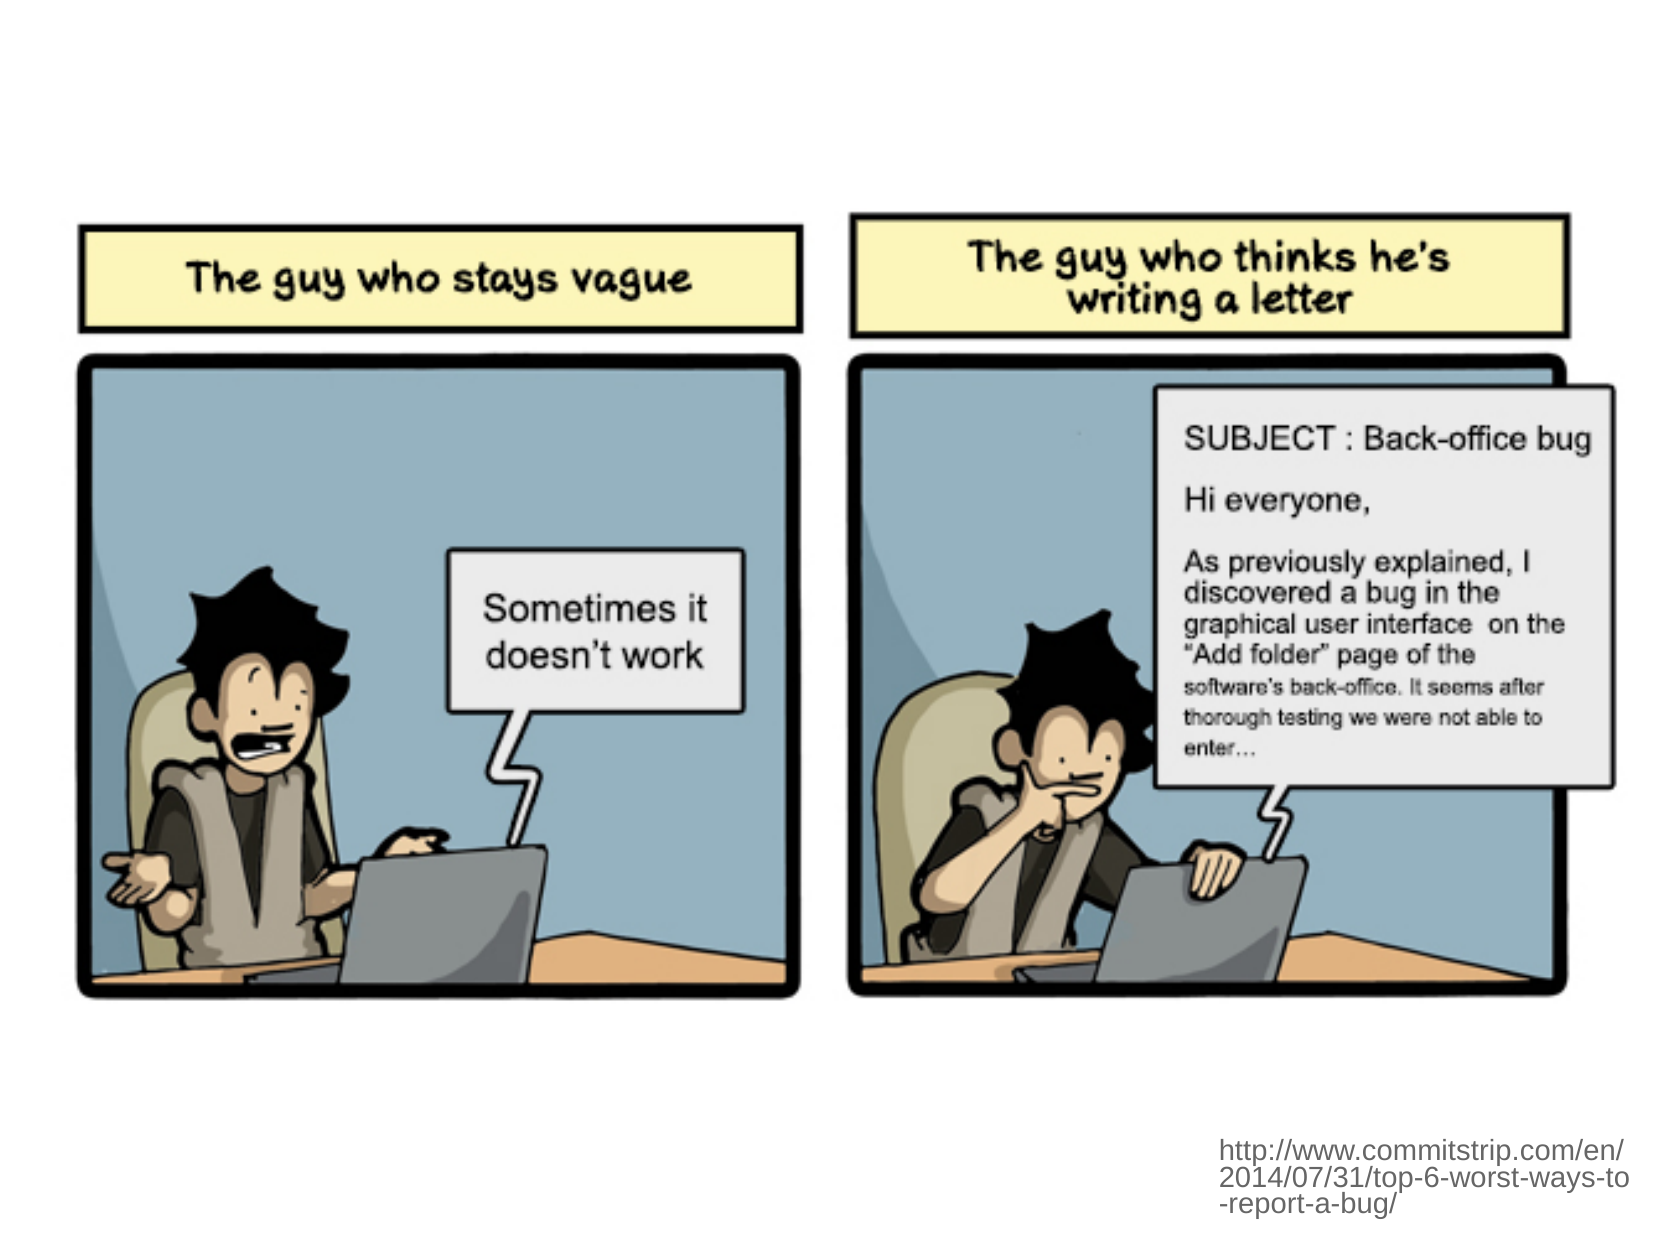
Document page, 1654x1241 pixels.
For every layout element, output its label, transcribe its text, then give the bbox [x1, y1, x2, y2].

picture [21, 206, 1632, 1034]
text_box http://www.commitstrip.com/en/2014/07/31/top-6-worst-ways-to-report-a-bug/ [1203, 1127, 1652, 1241]
